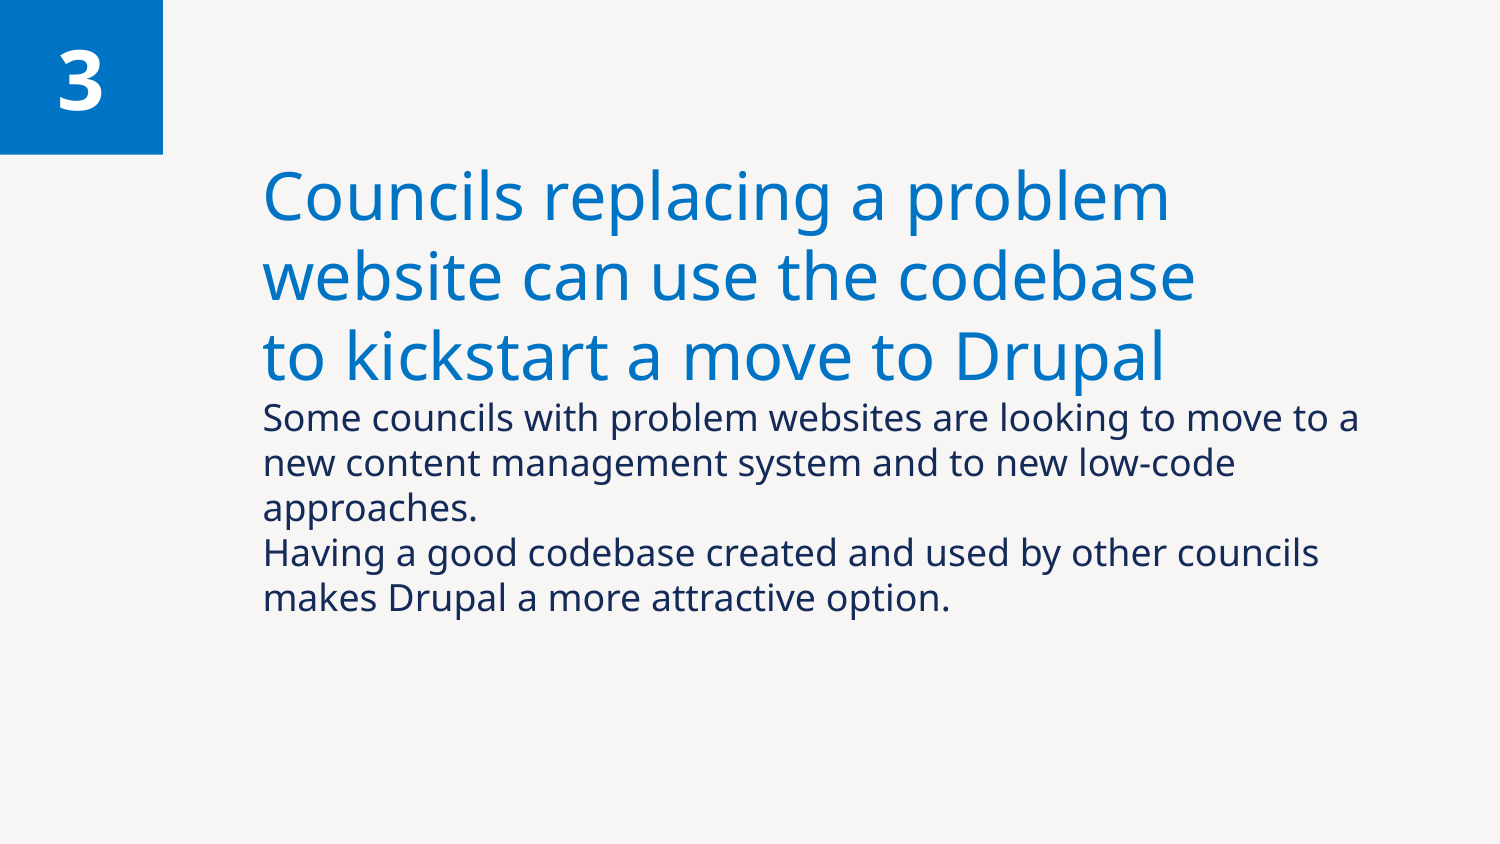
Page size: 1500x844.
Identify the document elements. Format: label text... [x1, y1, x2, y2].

text_box 3 [0, 0, 163, 155]
title Councils replacing a problem website can use the codebase to kickstart a move to Drupal Some councils with problem websites are looking to move to a new content management system and to new low-code approaches. Having a good codebase created and used by other councils makes Drupal a more attractive option. [262, 153, 1371, 690]
